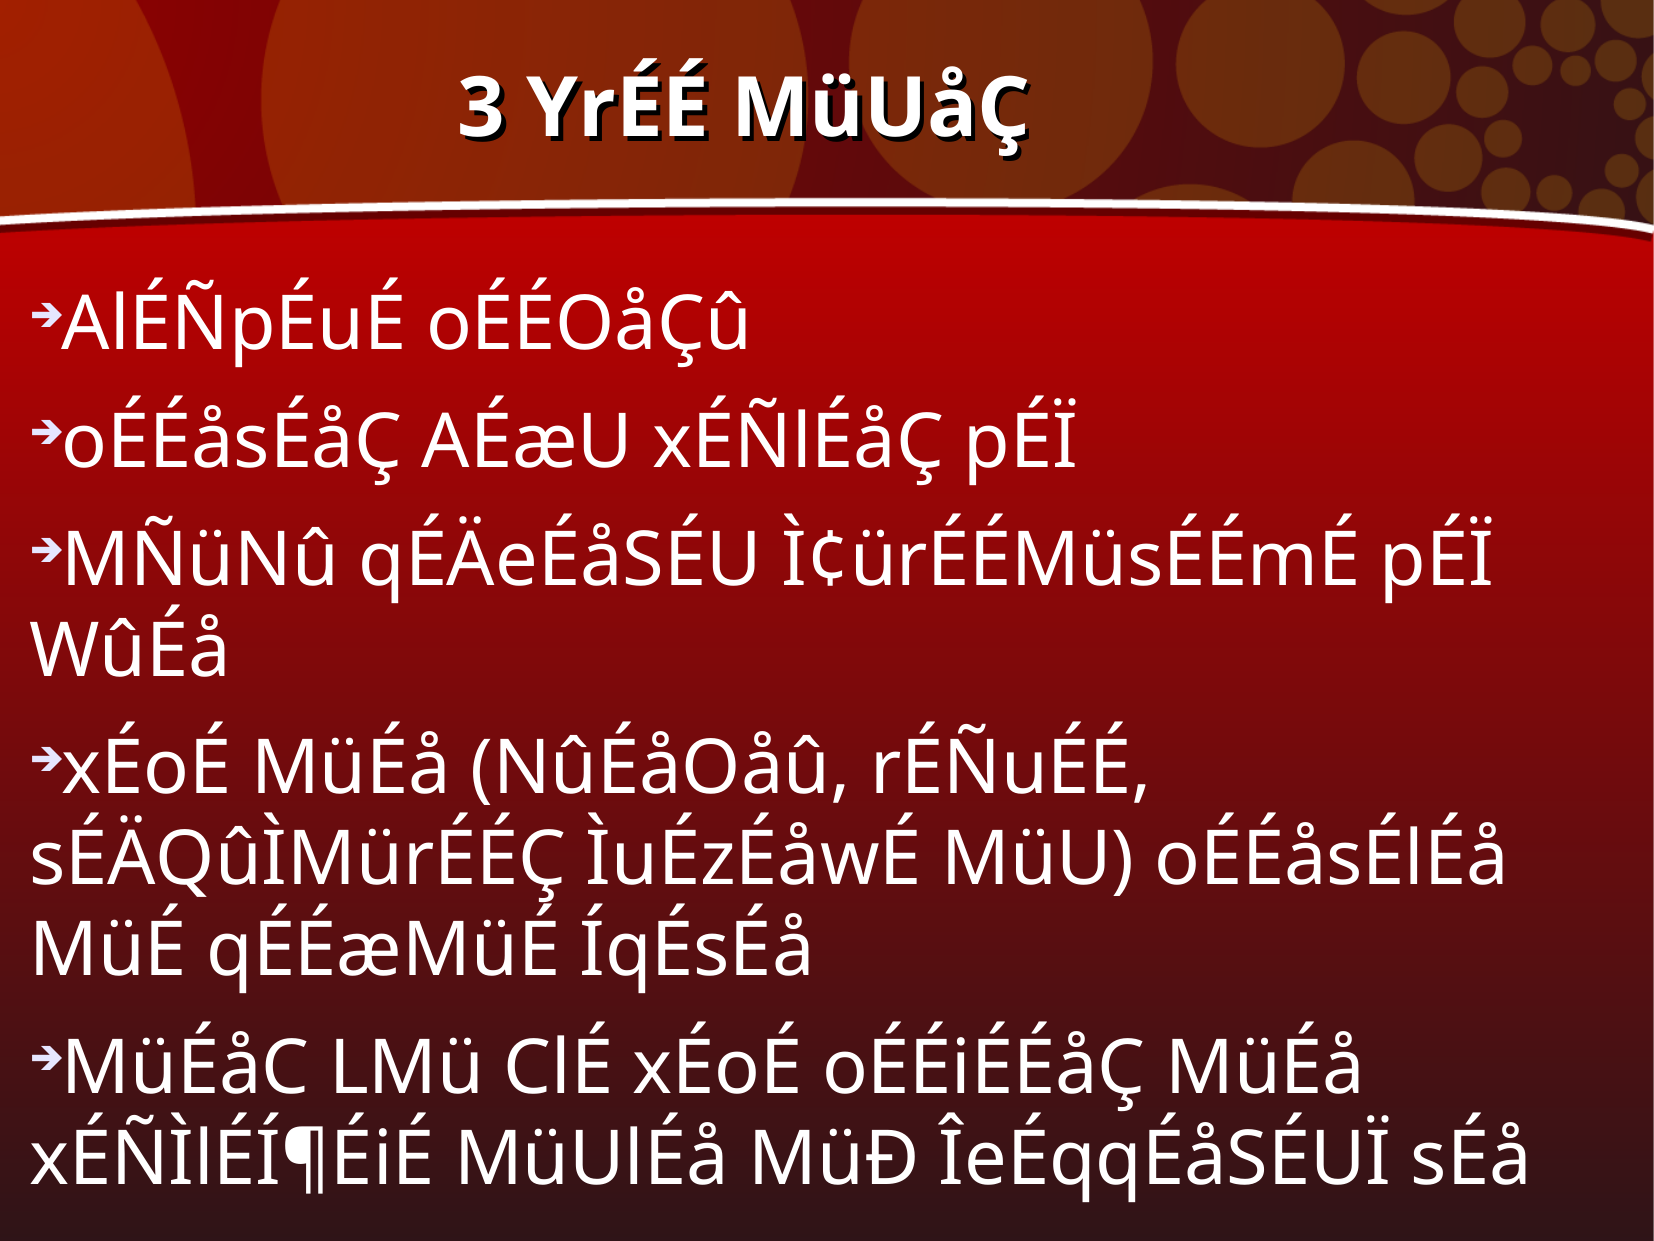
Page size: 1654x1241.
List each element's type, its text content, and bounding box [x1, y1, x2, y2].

list AlÉÑpÉuÉ oÉÉOåÇû oÉÉåsÉåÇ AÉæU xÉÑlÉåÇ pÉÏ MÑüNû qÉÄeÉåSÉU Ì¢ürÉÉMüsÉÉmÉ pÉÏ WûÉå xÉoÉ MüÉå (NûÉåOåû, rÉÑuÉÉ, sÉÄQûÌMürÉÉÇ ÌuÉzÉåwÉ MüU) oÉÉåsÉlÉå MüÉ qÉÉæMüÉ ÍqÉsÉå MüÉåC LMü ClÉ xÉoÉ oÉÉiÉÉåÇ MüÉå xÉÑÌlÉÍ¶ÉiÉ MüUlÉå MüÐ ÎeÉqqÉåSÉUÏ sÉå [29, 274, 1595, 1207]
title 3 YrÉÉ MüUåÇ [0, 7, 1489, 200]
